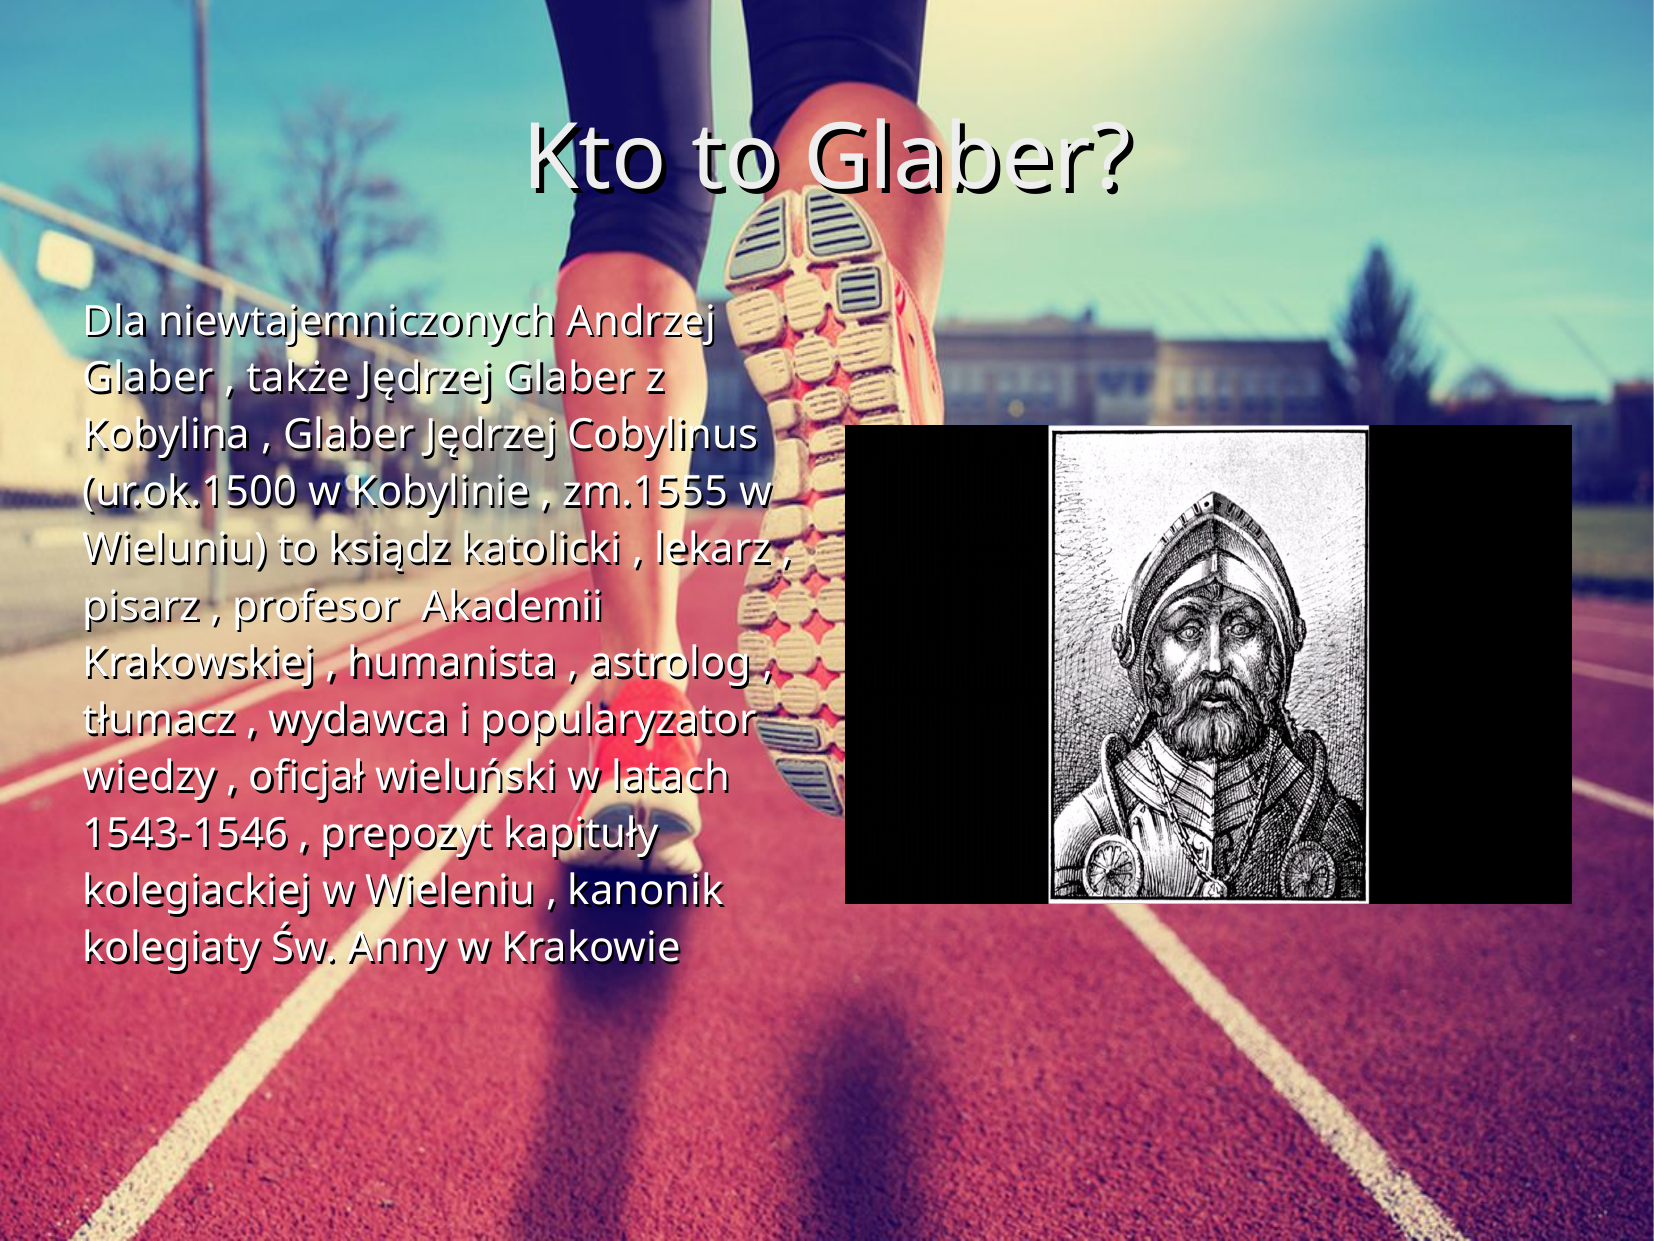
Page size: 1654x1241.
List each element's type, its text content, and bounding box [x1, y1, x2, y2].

list Dla niewtajemniczonych Andrzej Glaber , także Jędrzej Glaber z Kobylina , Glaber Jędrzej Cobylinus (ur.ok.1500 w Kobylinie , zm.1555 w Wieluniu) to ksiądz katolicki , lekarz , pisarz , profesor Akademii Krakowskiej , humanista , astrolog , tłumacz , wydawca i popularyzator wiedzy , oficjał wieluński w latach 1543-1546 , prepozyt kapituły kolegiackiej w Wieleniu , kanonik kolegiaty Św. Anny w Krakowie [82, 290, 809, 1117]
picture [0, 0, 1654, 1241]
title Kto to Glaber? [82, 49, 1571, 257]
